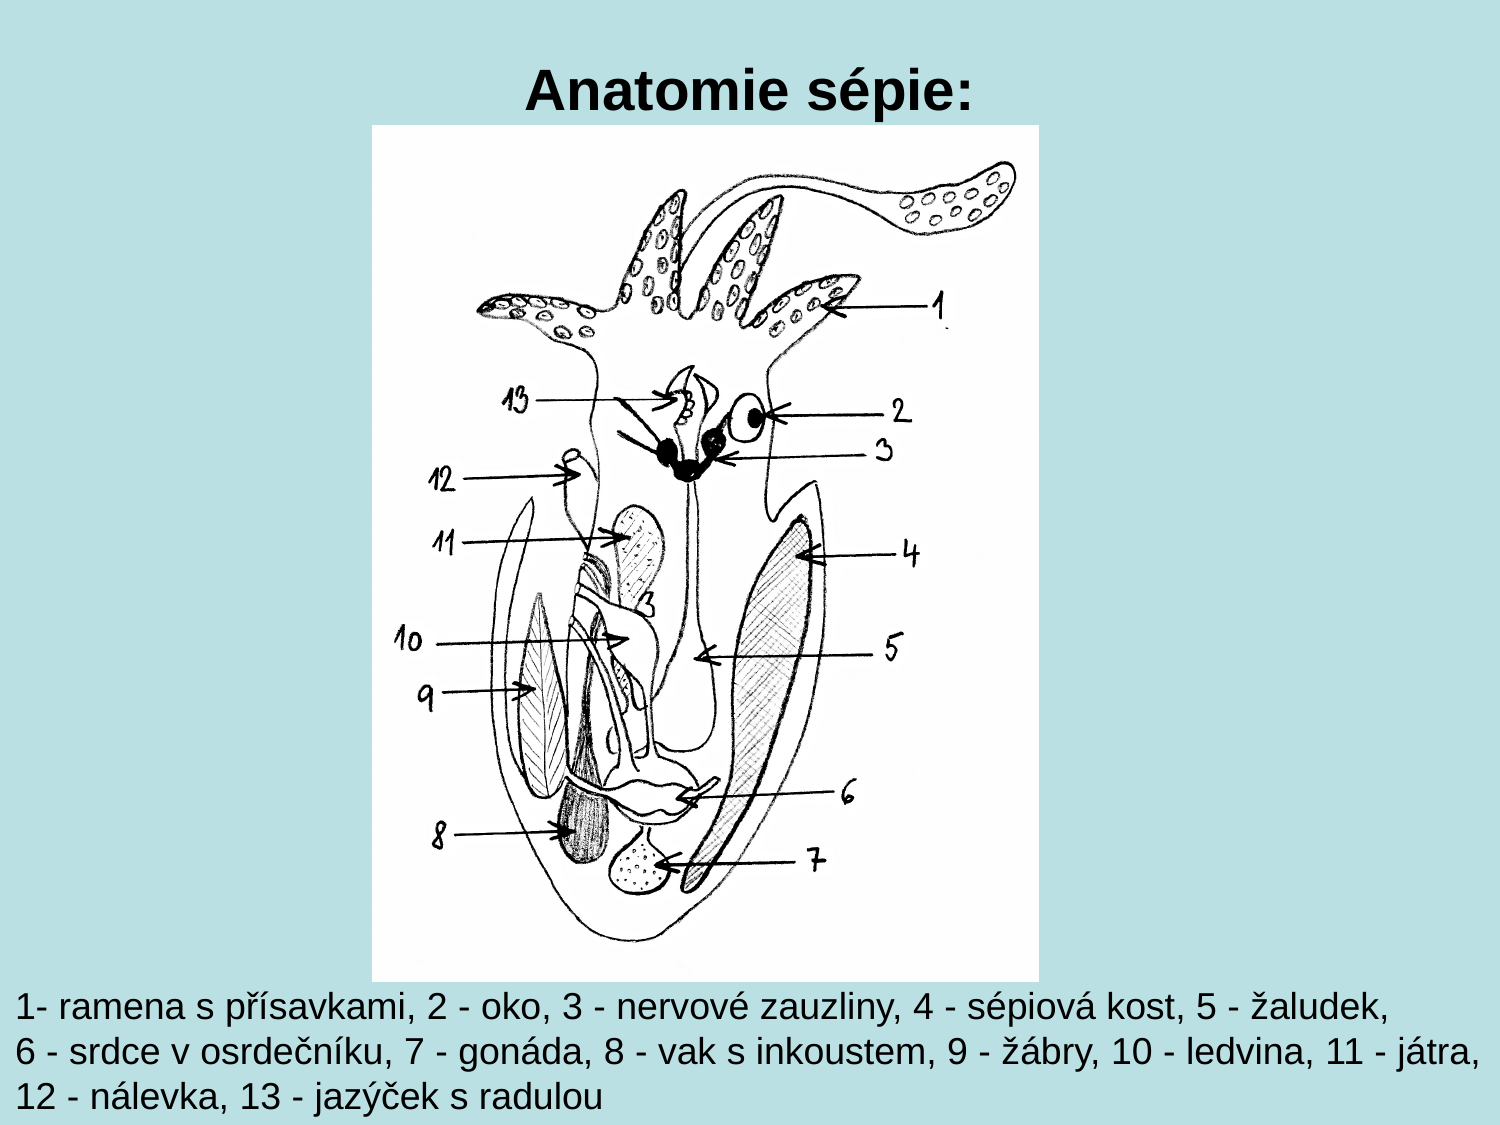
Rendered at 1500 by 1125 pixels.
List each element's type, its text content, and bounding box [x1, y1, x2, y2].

title Anatomie sépie: [75, 45, 1426, 126]
text_box 1- ramena s přísavkami, 2 - oko, 3 - nervové zauzliny, 4 - sépiová kost, 5 - žaludek, 6 - srdce v osrdečníku, 7 - gonáda, 8 - vak s inkoustem, 9 - žábry, 10 - ledvina, 11 - játra, 12 - nálevka, 13 - jazýček s radulou [0, 974, 1500, 1125]
picture [372, 125, 1039, 974]
